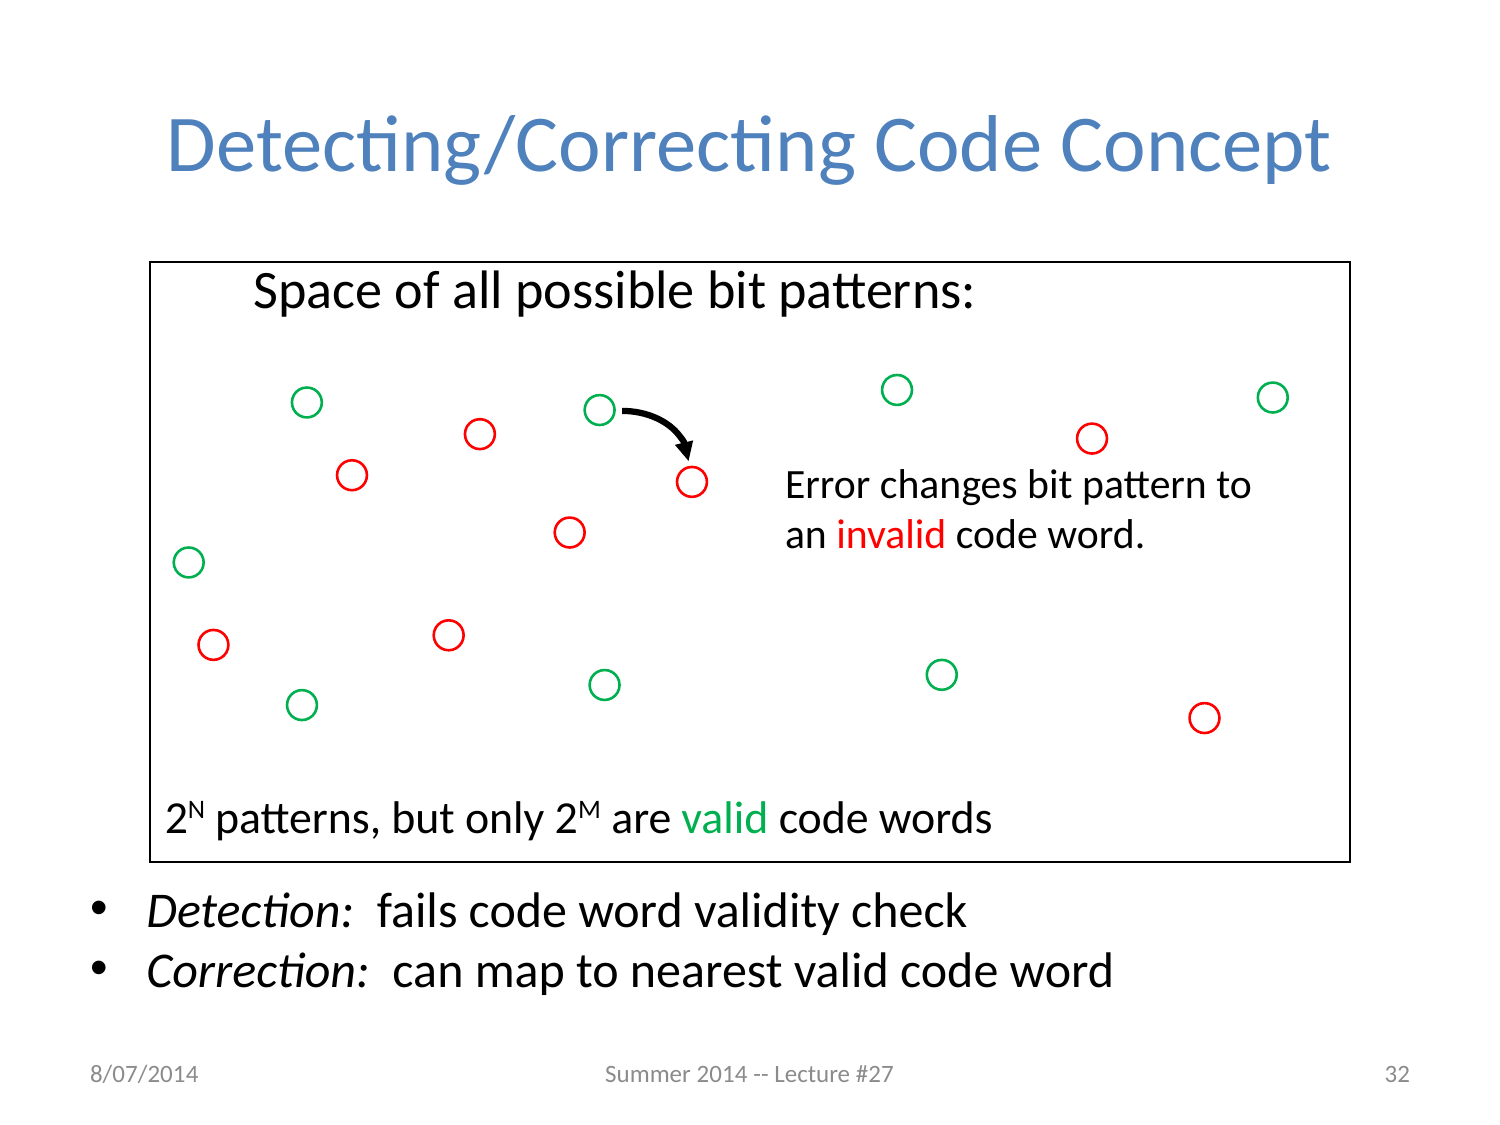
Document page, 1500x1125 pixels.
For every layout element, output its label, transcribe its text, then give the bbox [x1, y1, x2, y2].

list Detection: fails code word validity check Correction: can map to nearest valid code word [75, 870, 1425, 1050]
text_box Space of all possible bit patterns: [238, 247, 993, 328]
title Detecting/Correcting Code Concept [75, 45, 1425, 233]
text_box 2N patterns, but only 2M are valid code words [149, 780, 1350, 850]
slide_number <number> [1074, 1042, 1425, 1103]
footer Summer 2014 -- Lecture #27 [512, 1042, 988, 1103]
slide_number 8/07/2014 [75, 1042, 425, 1103]
text_box Error changes bit pattern to an invalid code word. [770, 449, 1277, 565]
text_box [149, 850, 1350, 863]
text_box [149, 262, 1350, 780]
